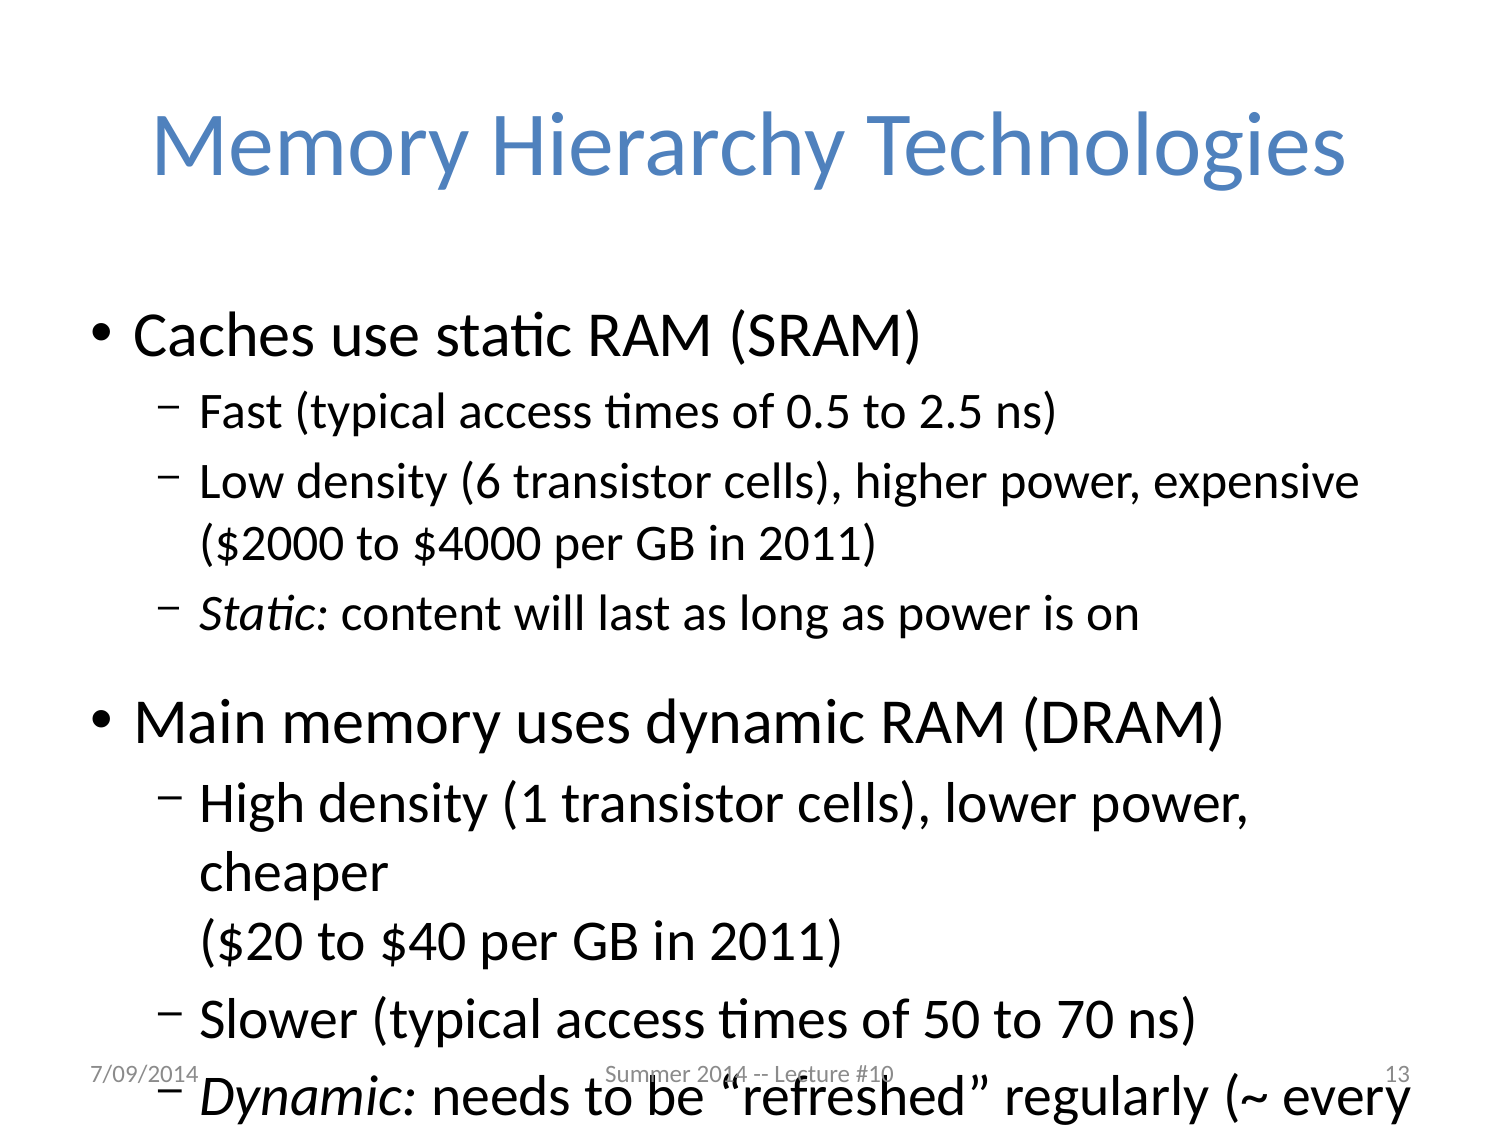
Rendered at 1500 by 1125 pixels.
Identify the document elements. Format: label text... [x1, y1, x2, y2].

slide_number 7/09/2014 [75, 1042, 425, 1103]
list Caches use static RAM (SRAM) Fast (typical access times of 0.5 to 2.5 ns) Low density (6 transistor cells), higher power, expensive ($2000 to $4000 per GB in 2011) Static: content will last as long as power is on Main memory uses dynamic RAM (DRAM) High density (1 transistor cells), lower power, cheaper ($20 to $40 per GB in 2011) Slower (typical access times of 50 to 70 ns) Dynamic: needs to be “refreshed” regularly (~ every 8 ms) [75, 285, 1456, 1125]
title Memory Hierarchy Technologies [75, 45, 1425, 233]
footer Summer 2014 -- Lecture #10 [512, 1042, 988, 1103]
slide_number <number> [1074, 1042, 1425, 1103]
